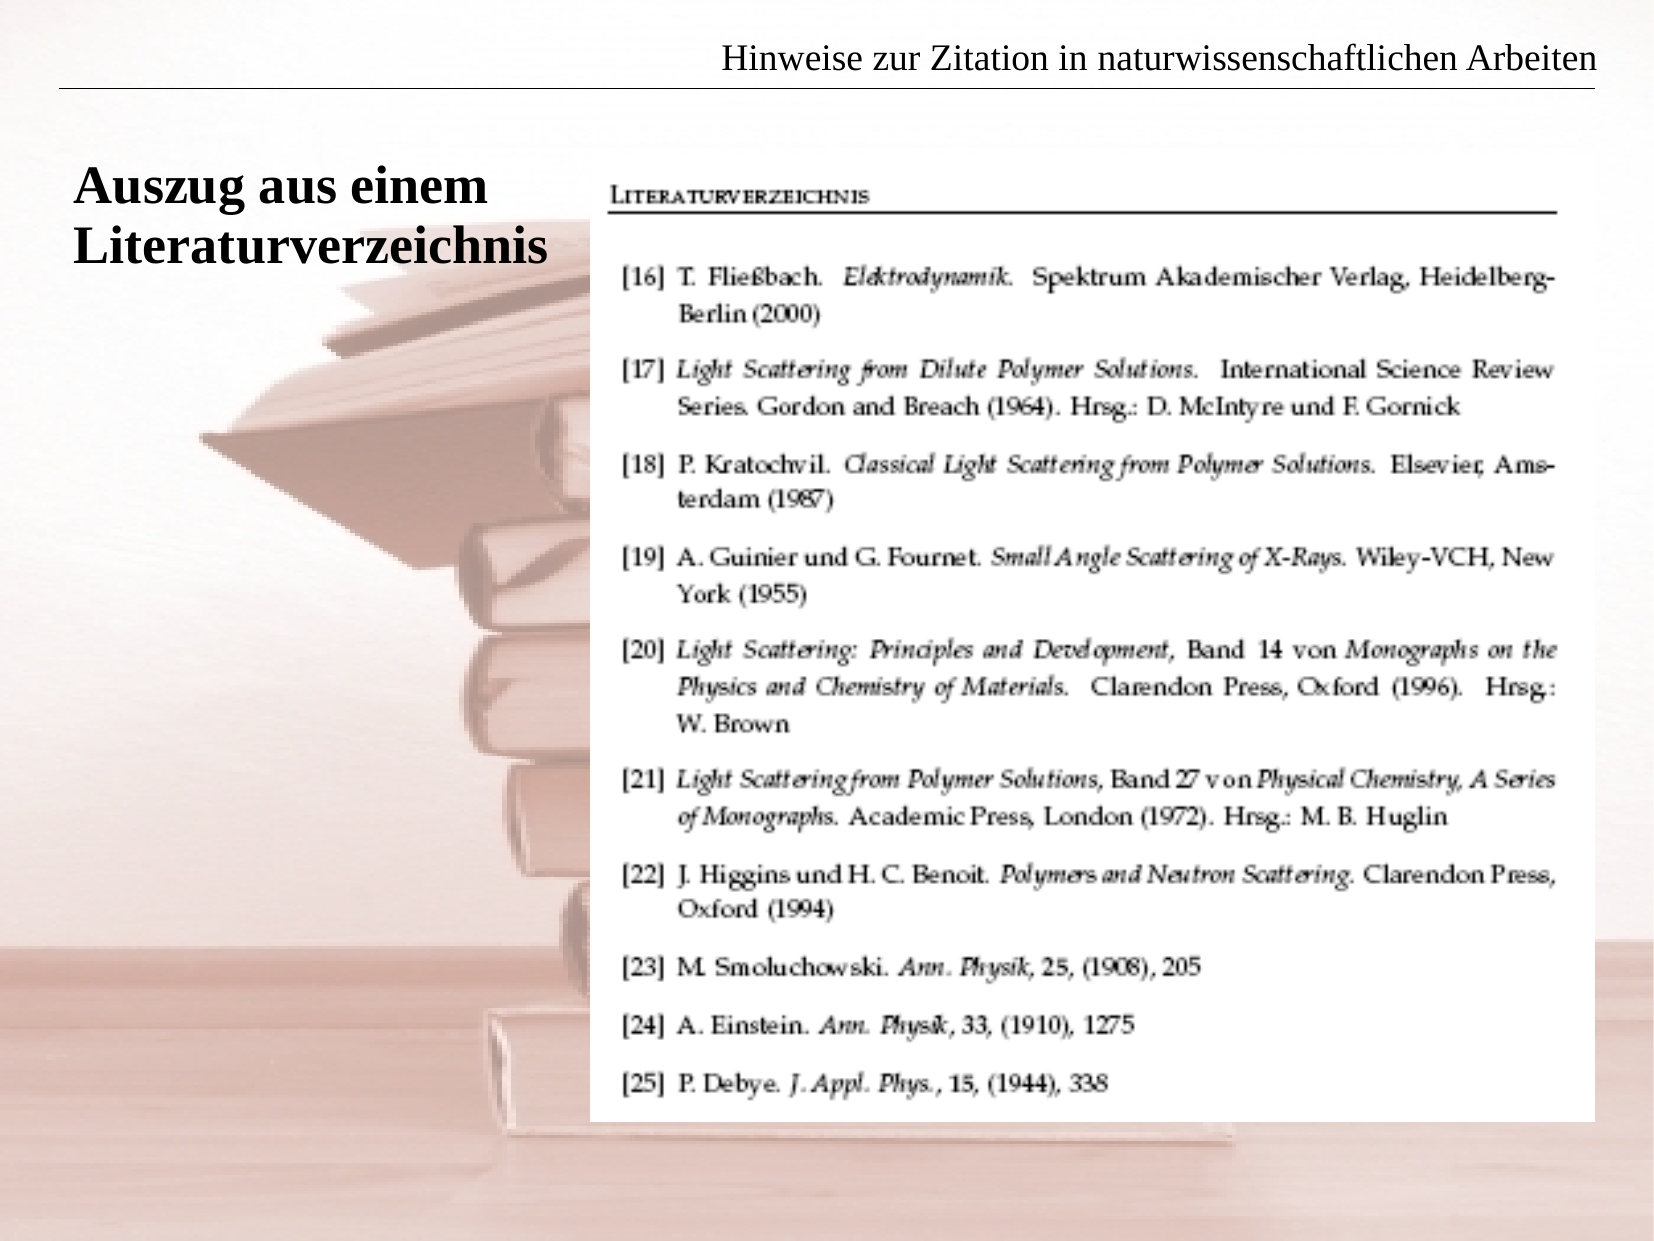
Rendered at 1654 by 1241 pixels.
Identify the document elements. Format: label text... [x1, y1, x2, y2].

text_box Auszug aus einem Literaturverzeichnis [59, 147, 591, 283]
picture [0, 0, 1654, 1241]
text_box Hinweise zur Zitation in naturwissenschaftlichen Arbeiten [578, 29, 1613, 89]
